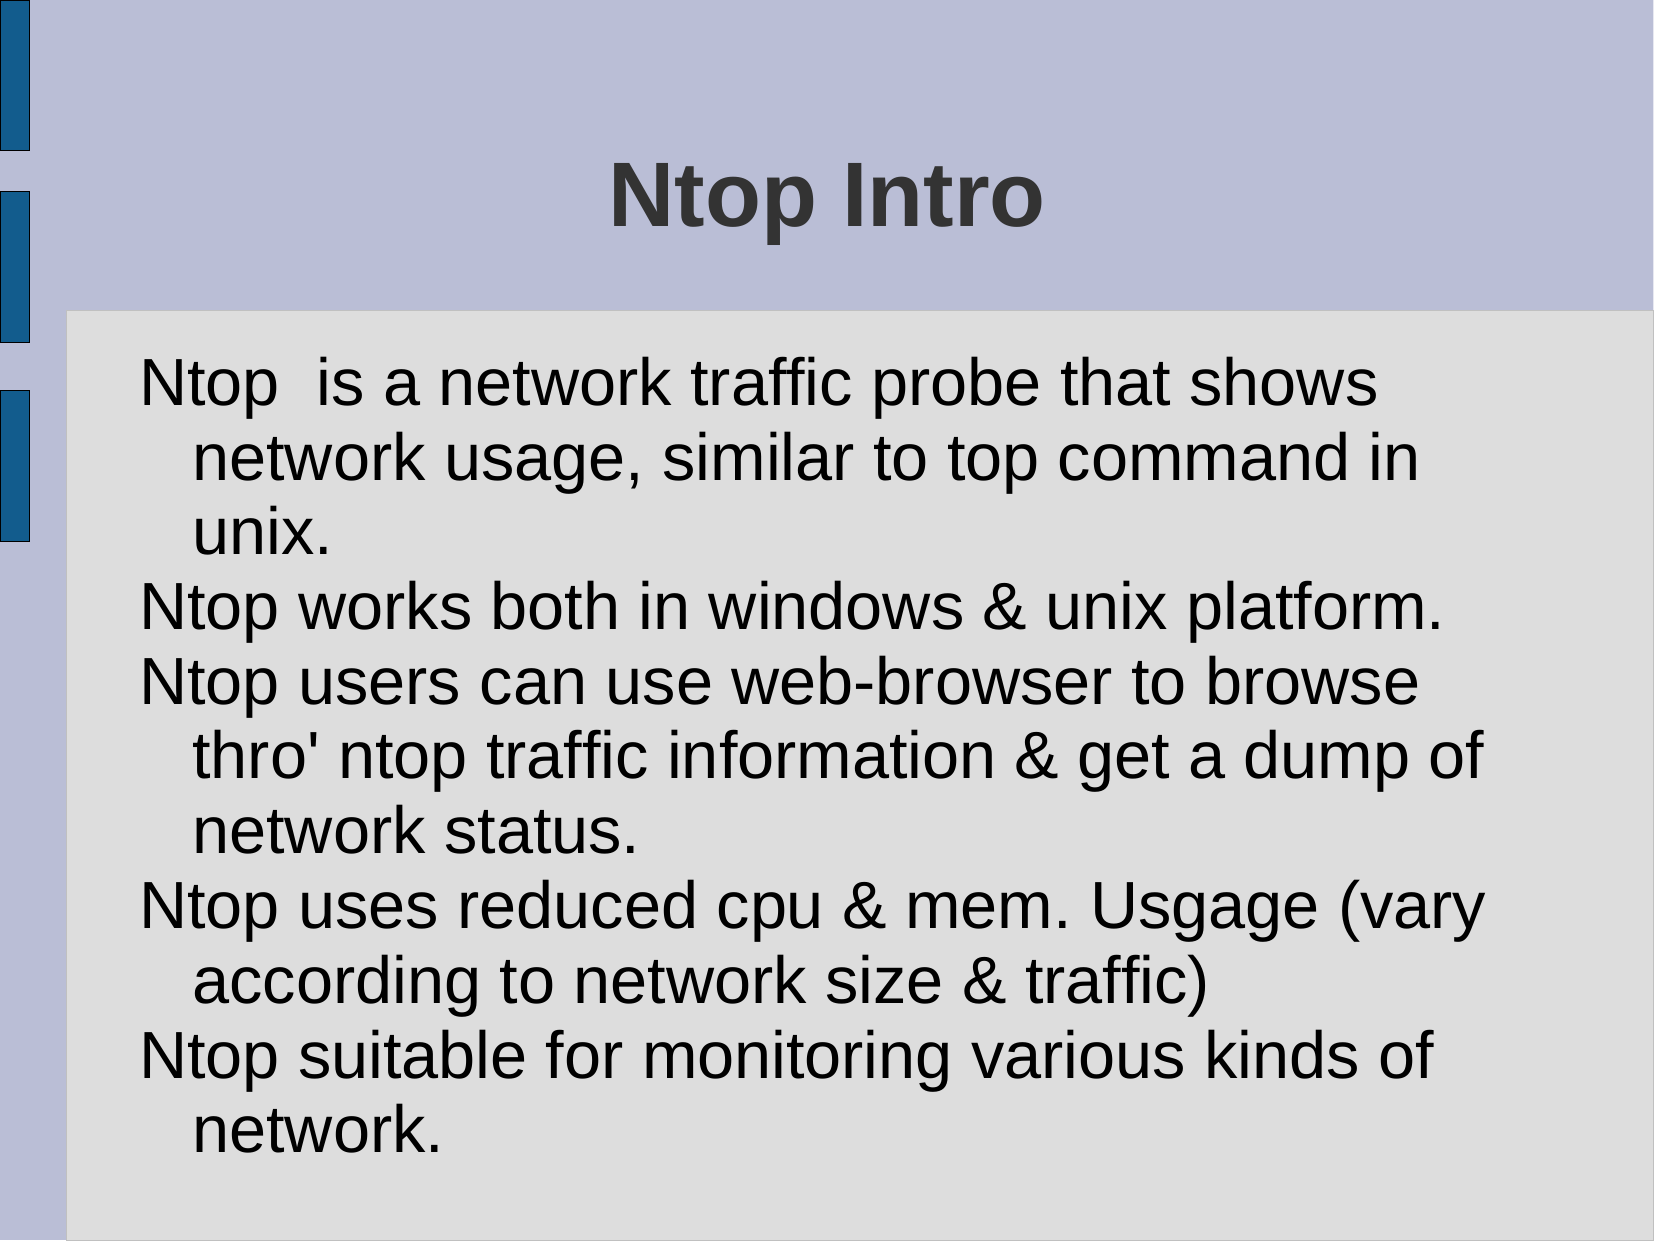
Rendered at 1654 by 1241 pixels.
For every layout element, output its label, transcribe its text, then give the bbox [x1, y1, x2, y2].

list Ntop is a network traffic probe that shows network usage, similar to top command in unix. Ntop works both in windows & unix platform. Ntop users can use web-browser to browse thro' ntop traffic information & get a dump of network status. Ntop uses reduced cpu & mem. Usgage (vary according to network size & traffic) Ntop suitable for monitoring various kinds of network. [121, 344, 1534, 1168]
title Ntop Intro [121, 91, 1534, 299]
